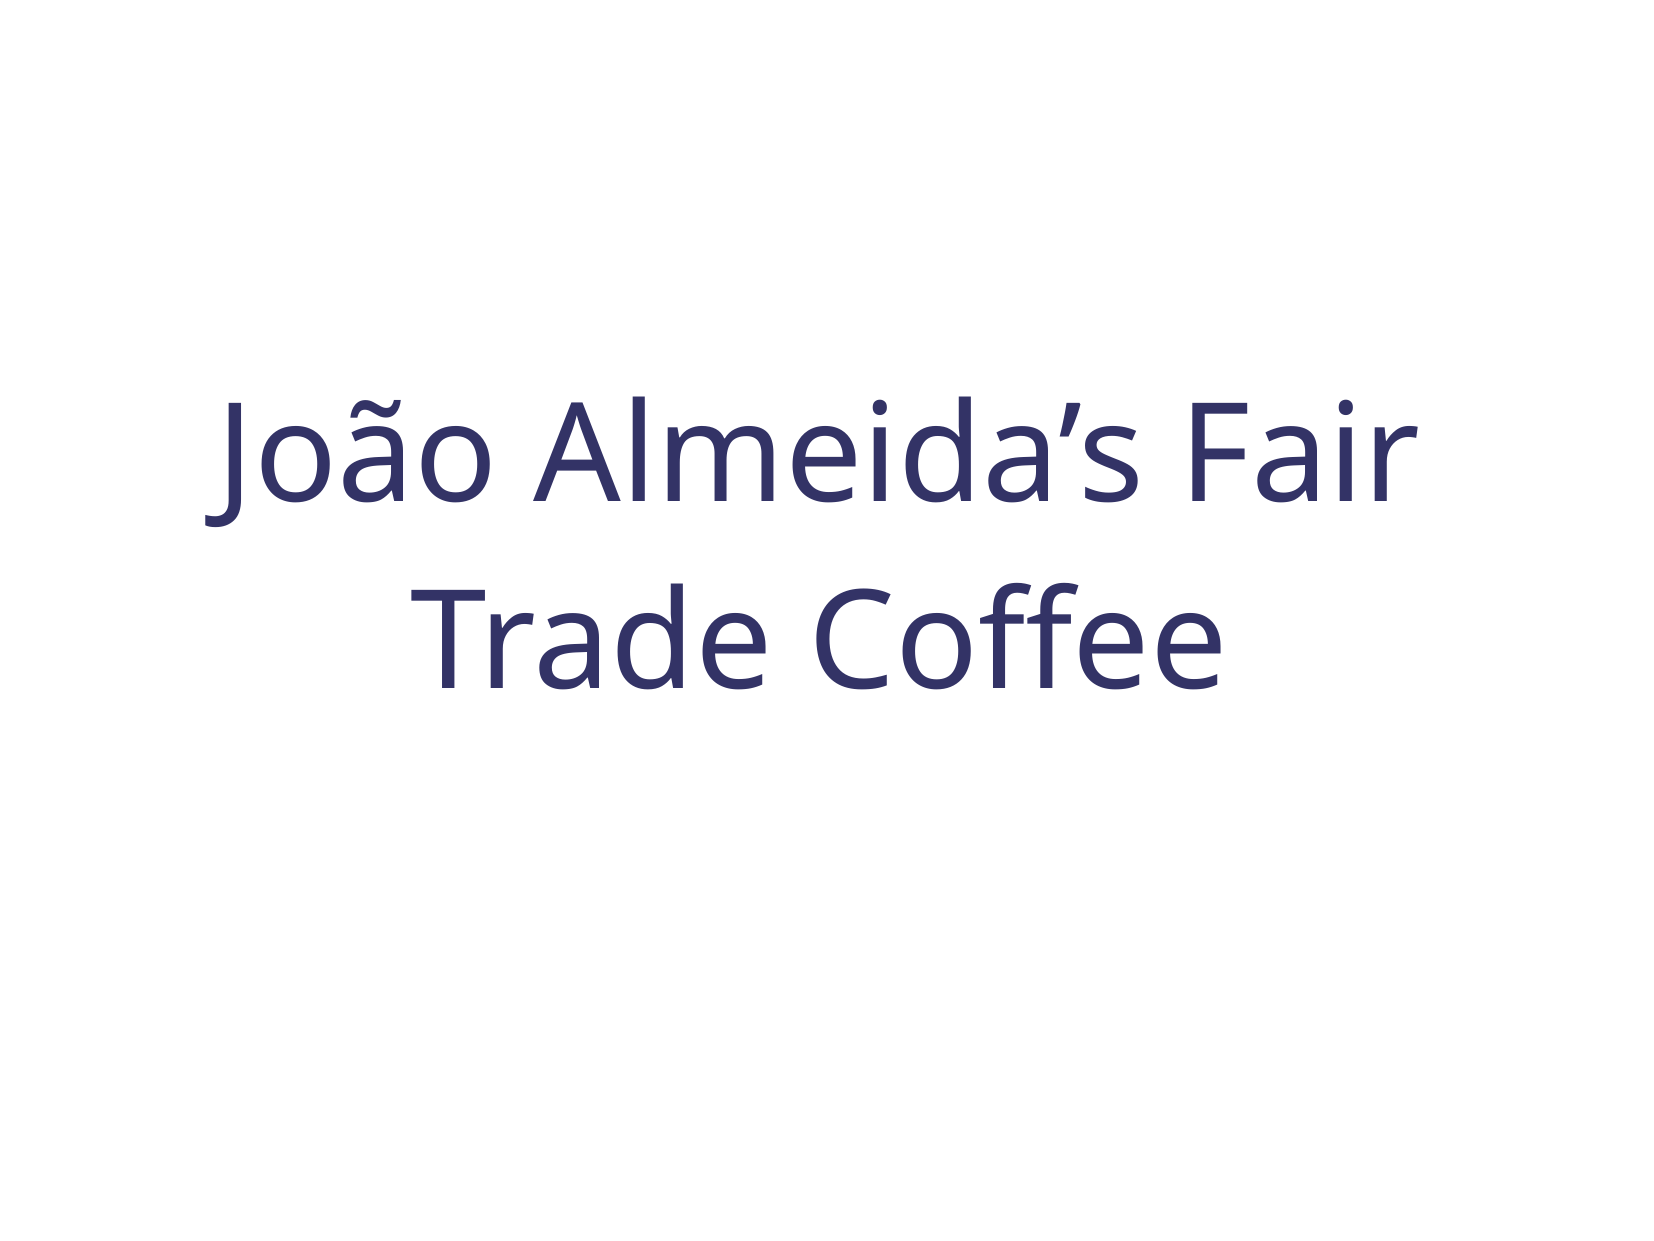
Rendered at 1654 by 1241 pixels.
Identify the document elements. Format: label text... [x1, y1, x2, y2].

title João Almeida’s Fair Trade Coffee [75, 374, 1564, 709]
